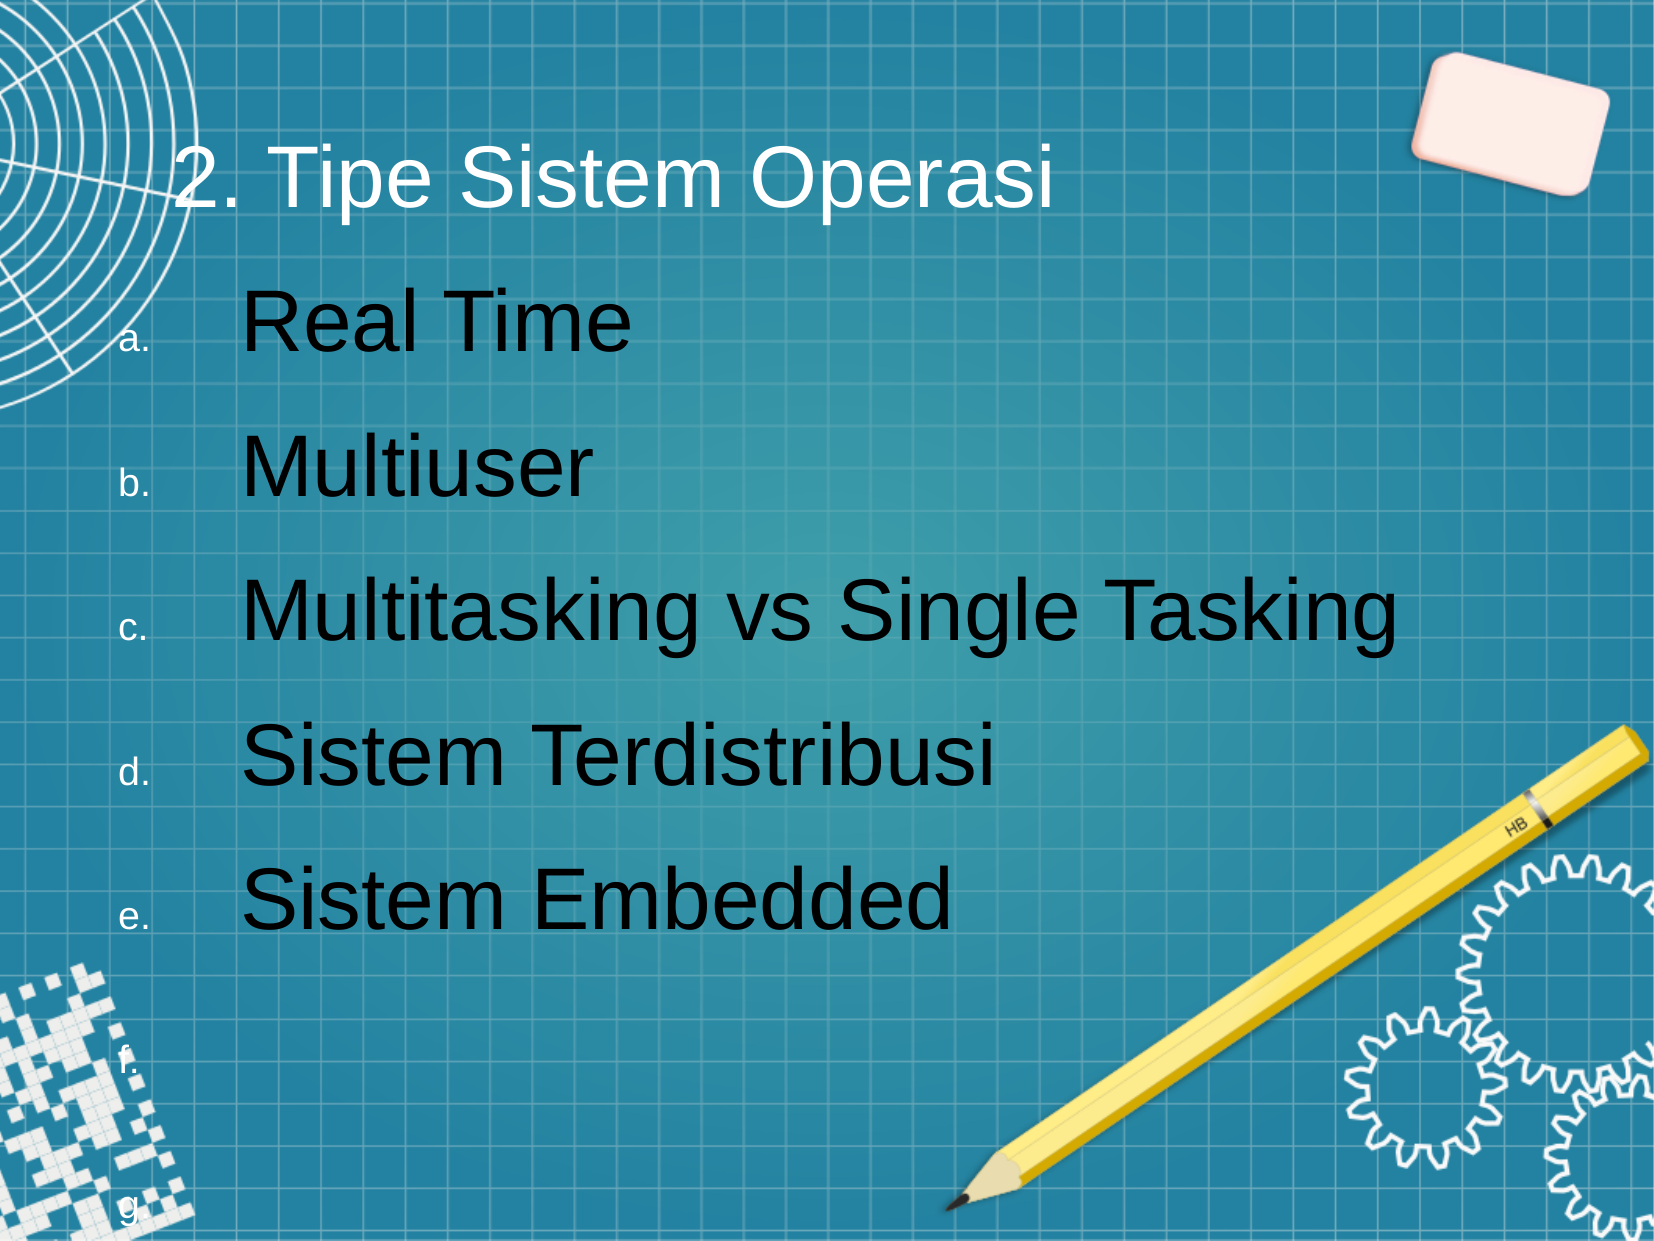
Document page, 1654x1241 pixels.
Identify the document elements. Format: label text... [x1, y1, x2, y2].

list 2. Tipe Sistem Operasi Real Time Multiuser Multitasking vs Single Tasking Sistem Terdistribusi Sistem Embedded [82, 120, 1571, 1123]
